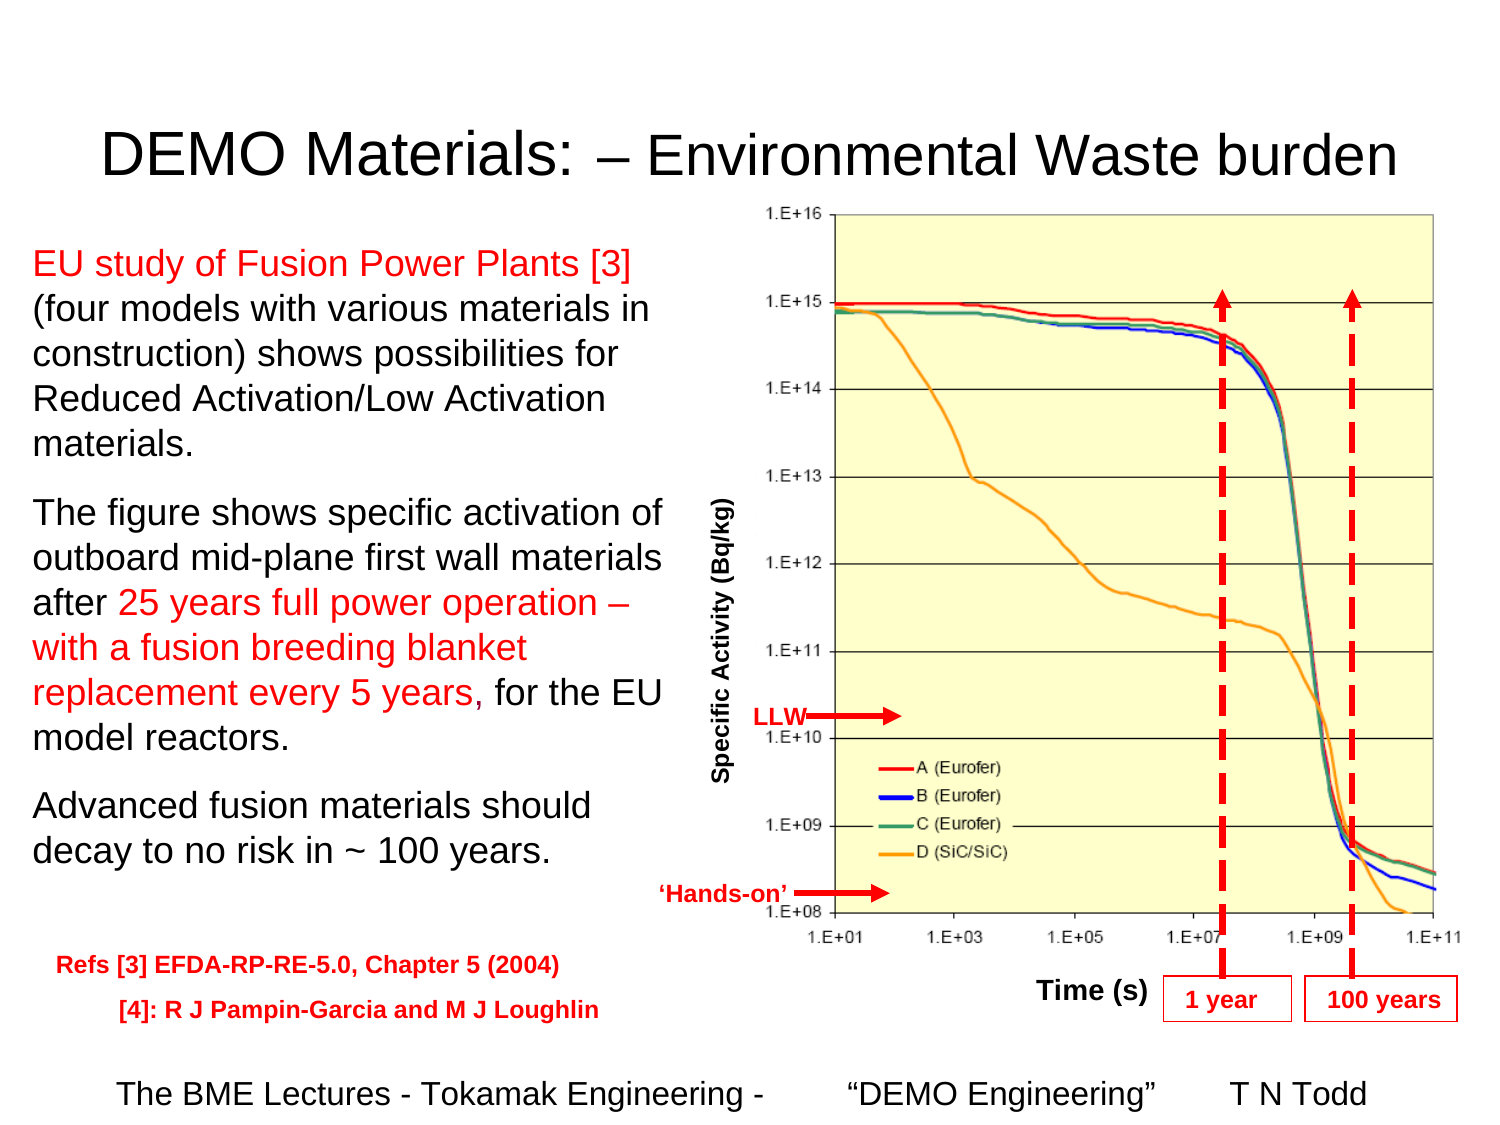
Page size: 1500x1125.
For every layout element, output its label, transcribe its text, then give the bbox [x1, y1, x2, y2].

text_box Specific Activity (Bq/kg) [696, 435, 756, 800]
text_box EU study of Fusion Power Plants [3] (four models with various materials in construction) shows possibilities for Reduced Activation/Low Activation materials. The figure shows specific activation of outboard mid-plane first wall materials after 25 years full power operation – with a fusion breeding blanket replacement every 5 years, for the EU model reactors. Advanced fusion materials should decay to no risk in ~ 100 years. [17, 231, 694, 879]
picture [694, 196, 1499, 1008]
text_box ‘Hands-on’ [643, 869, 855, 915]
text_box 1 year [1163, 976, 1292, 1022]
text_box 100 years [1305, 976, 1458, 1022]
text_box DEMO Materials: – Environmental Waste burden [75, 45, 1426, 231]
text_box LLW [738, 692, 879, 738]
text_box Refs [3] EFDA-RP-RE-5.0, Chapter 5 (2004) [4]: R J Pampin-Garcia and M J Loughlin [41, 940, 727, 1032]
text_box Time (s) [1021, 964, 1174, 1015]
